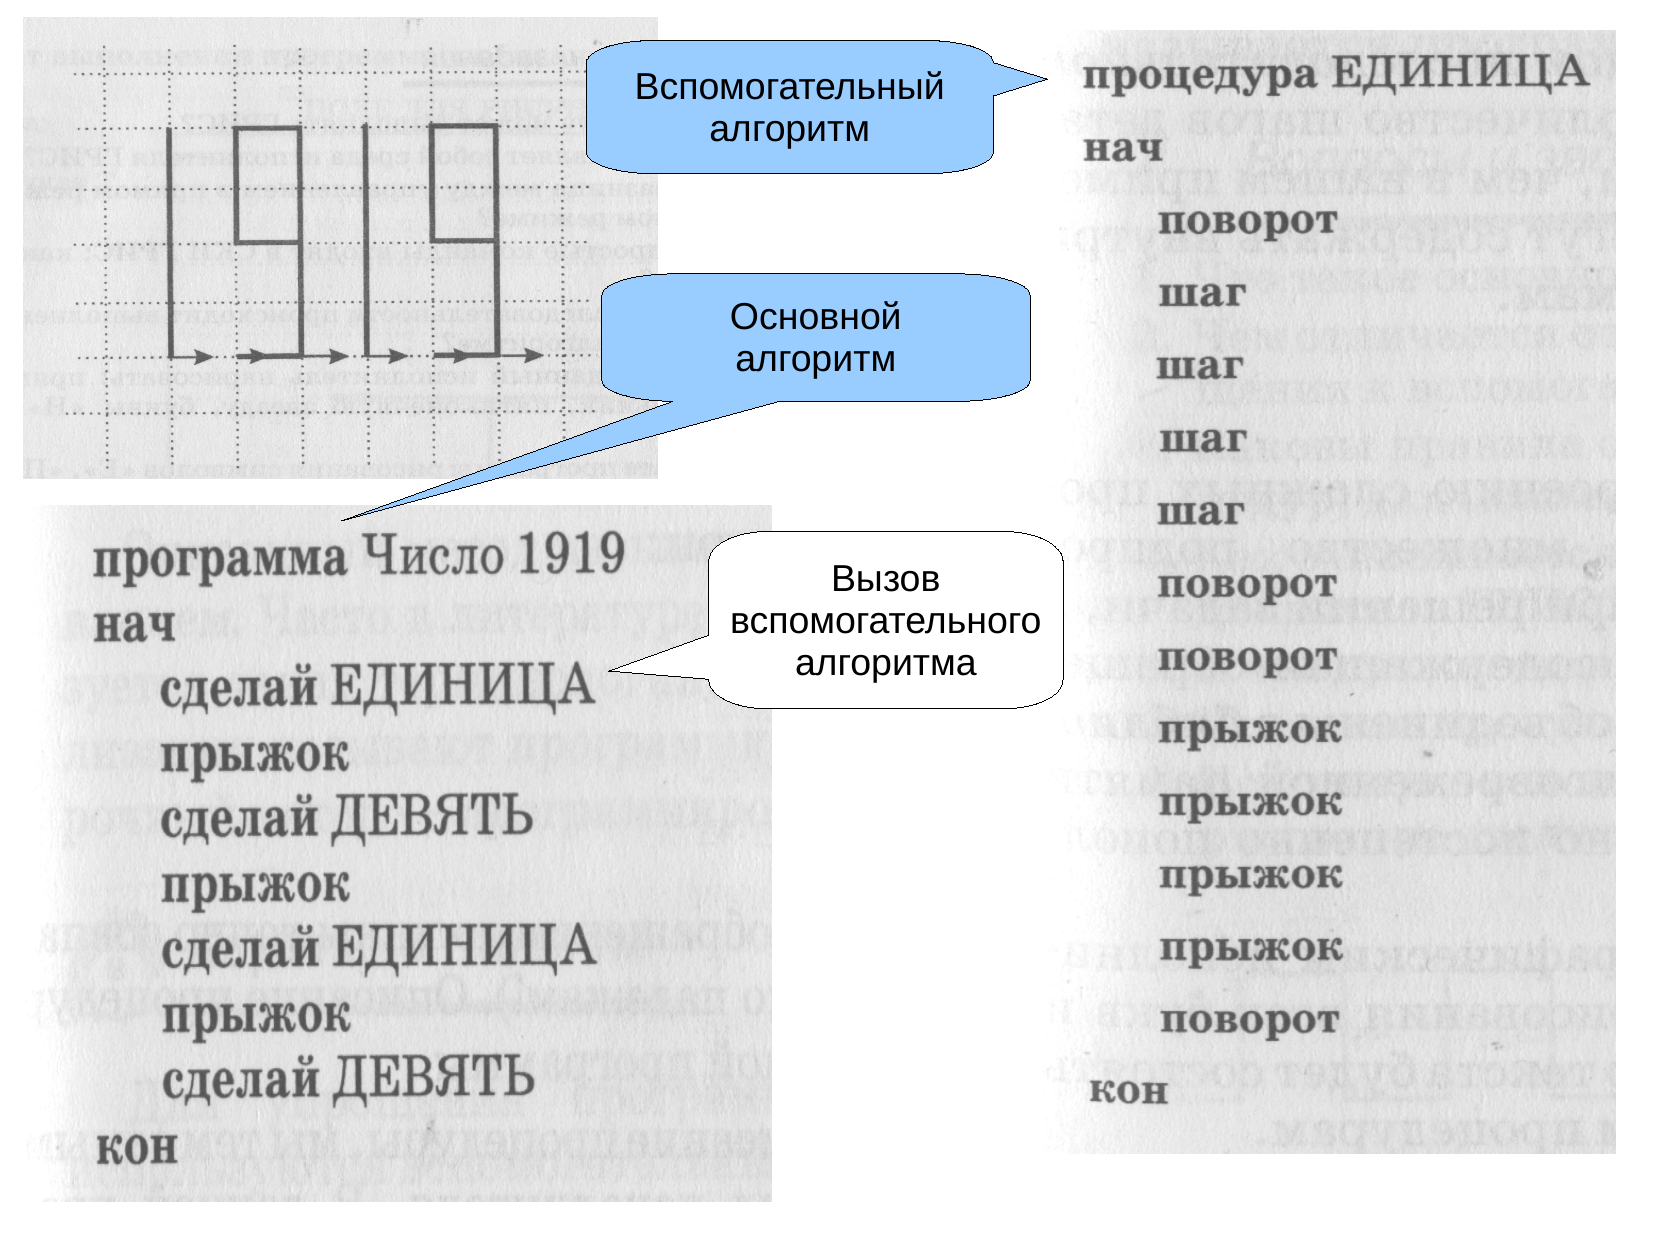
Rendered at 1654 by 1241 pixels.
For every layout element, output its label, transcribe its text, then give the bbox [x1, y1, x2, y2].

text_box Вызов вспомогательного алгоритма [608, 531, 1064, 709]
picture [25, 505, 772, 1202]
text_box Основной алгоритм [341, 273, 1031, 521]
picture [23, 17, 658, 479]
text_box Вспомогательный алгоритм [586, 40, 1048, 174]
picture [499, 435, 658, 479]
picture [1041, 30, 1616, 1154]
